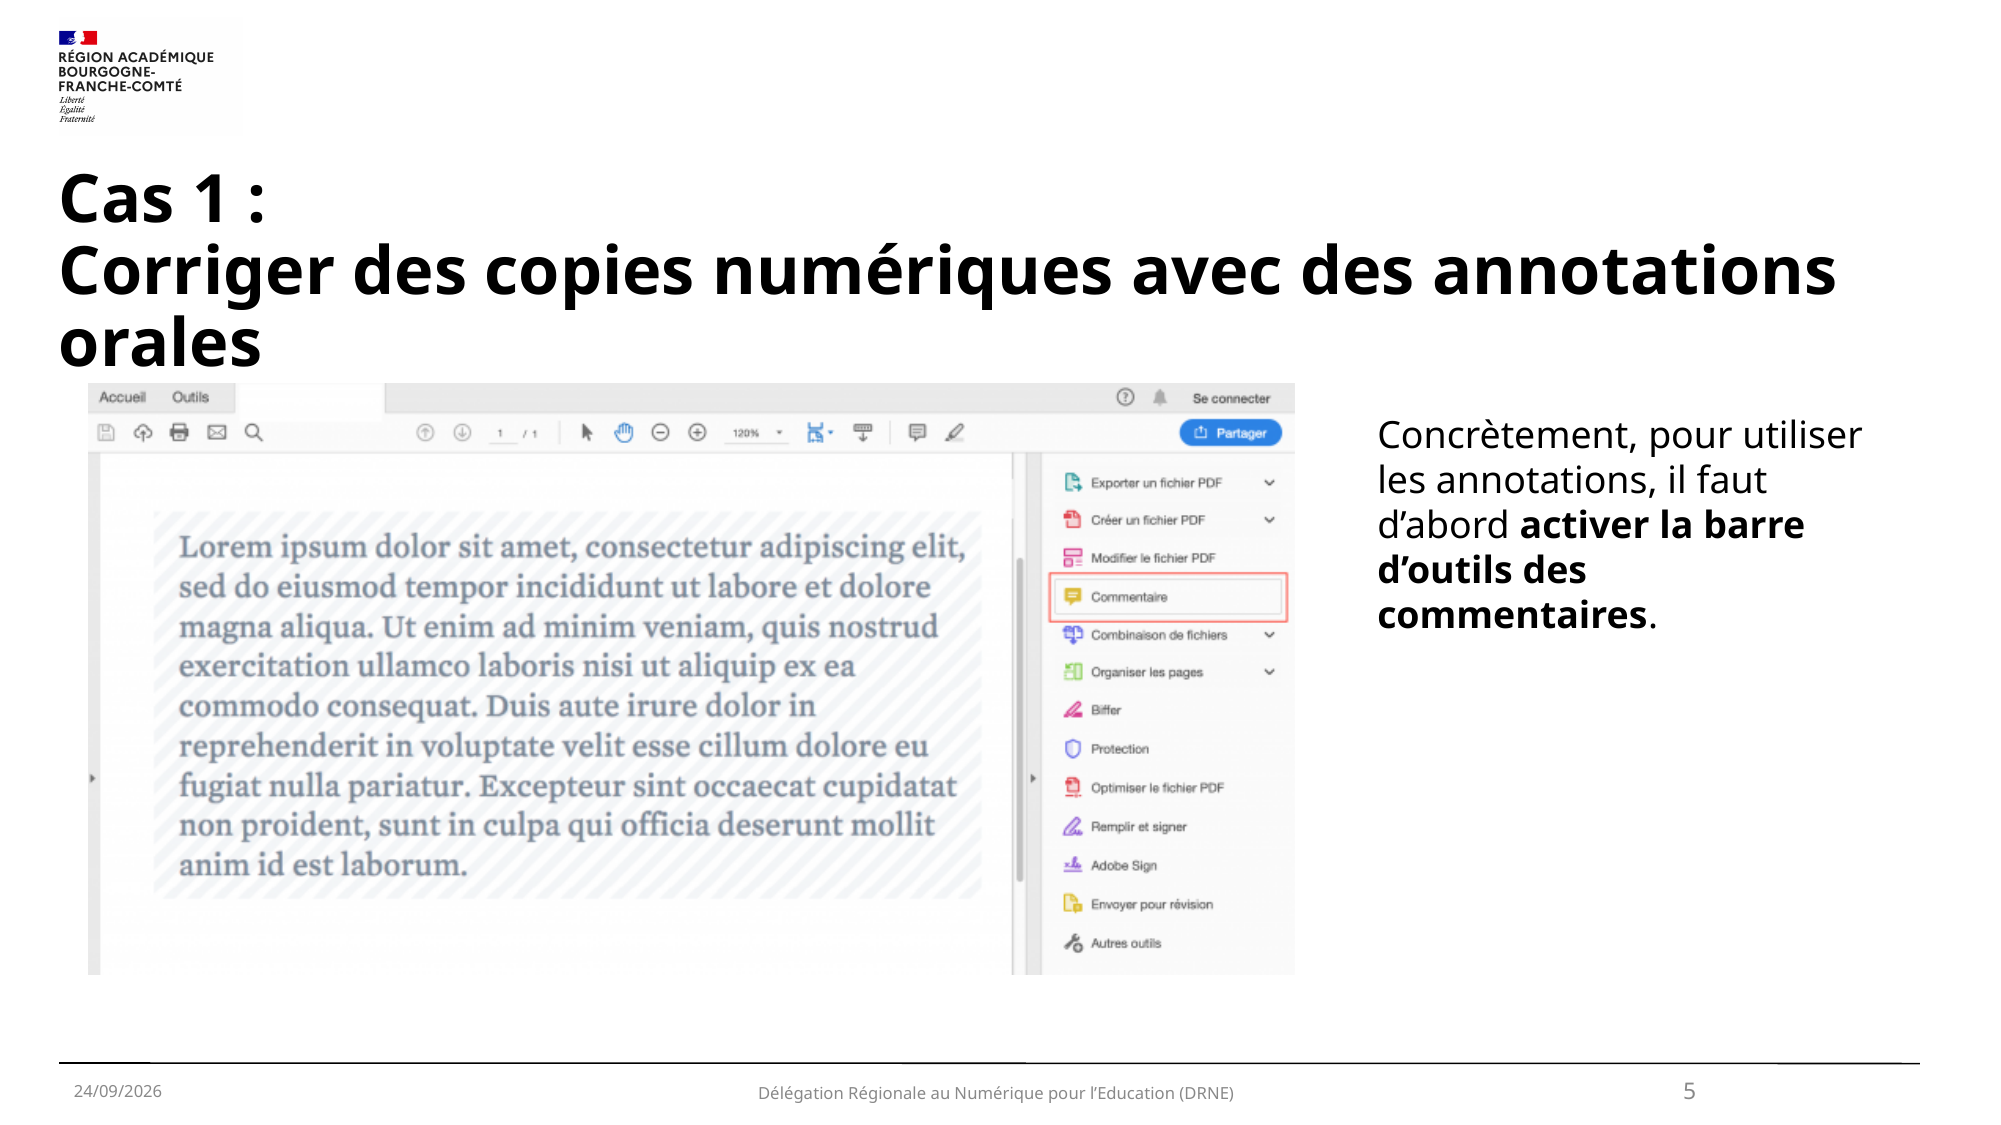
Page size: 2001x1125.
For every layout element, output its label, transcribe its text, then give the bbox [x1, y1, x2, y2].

text_box Concrètement, pour utiliser les annotations, il faut d’abord activer la barre d’outils des commentaires. [1363, 403, 1890, 959]
text_box Délégation Régionale au Numérique pour l’Education (DRNE) [546, 1063, 1432, 1123]
text_box 29/10/2024 [59, 1062, 295, 1122]
picture [88, 383, 1295, 975]
title Cas 1 : Corriger des copies numériques avec des annotations orales [59, 165, 1919, 313]
text_box 5 [1683, 1062, 1919, 1122]
